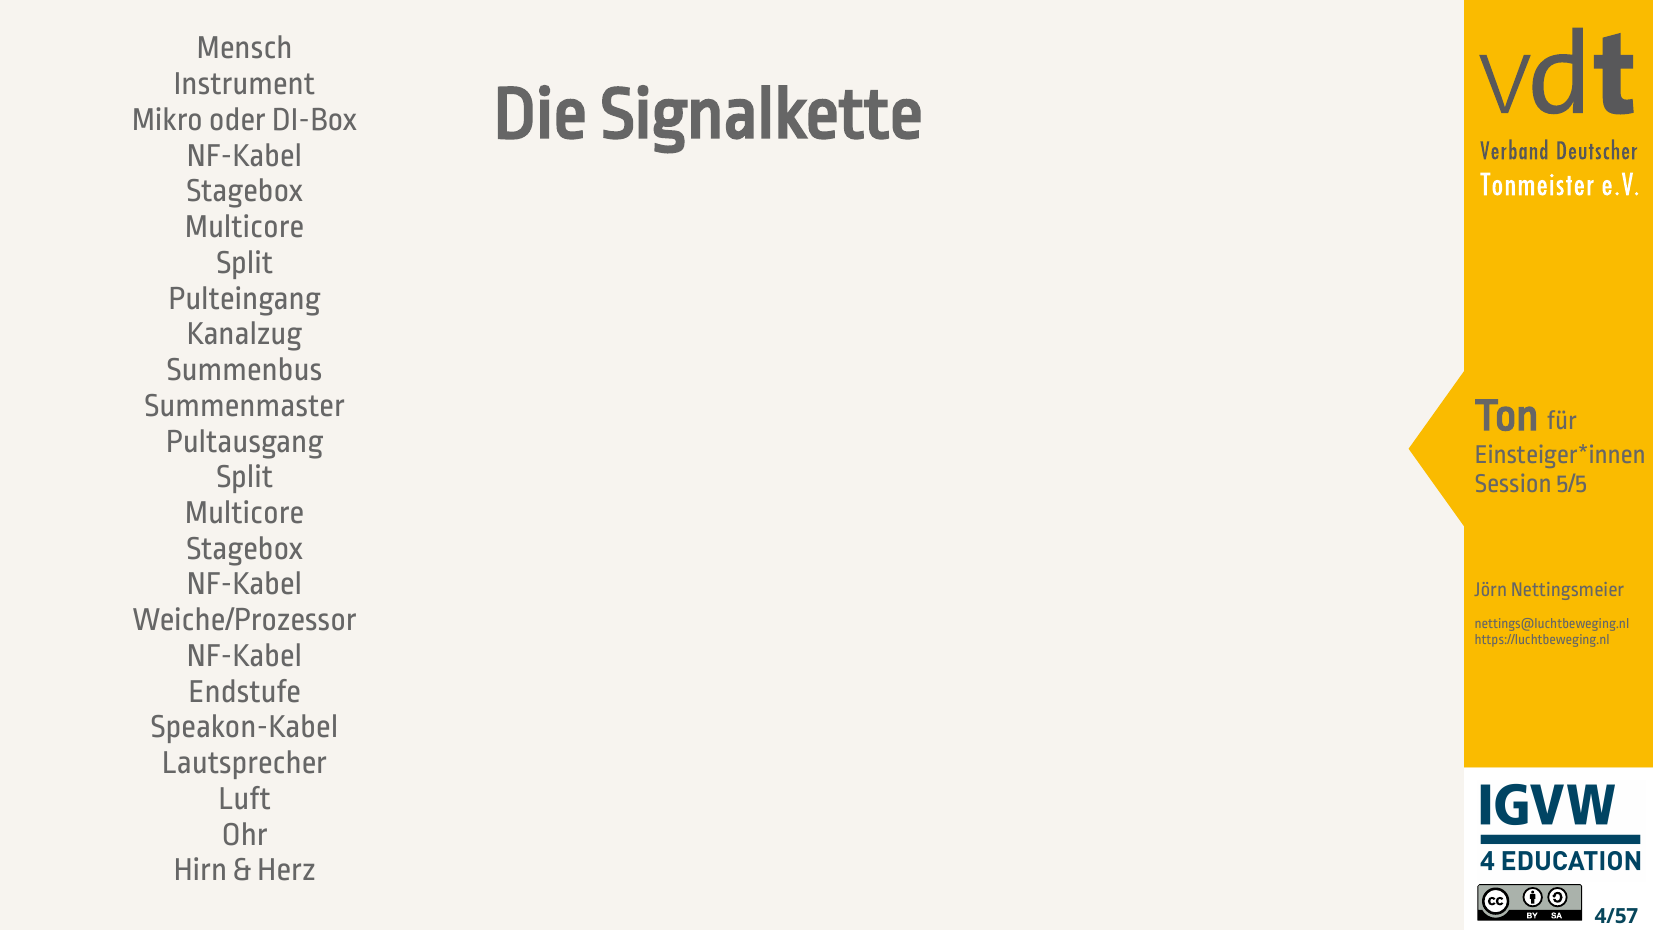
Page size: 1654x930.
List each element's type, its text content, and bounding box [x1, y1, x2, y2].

text_box Mensch Instrument Mikro oder DI-Box NF-Kabel Stagebox Multicore Split Pulteingang Kanalzug Summenbus Summenmaster Pultausgang Split Multicore Stagebox NF-Kabel Weiche/Prozessor NF-Kabel Endstufe Speakon-Kabel Lautsprecher Luft Ohr Hirn & Herz [52, 23, 438, 919]
picture [1477, 780, 1646, 882]
title Die Signalkette [438, 37, 1335, 193]
